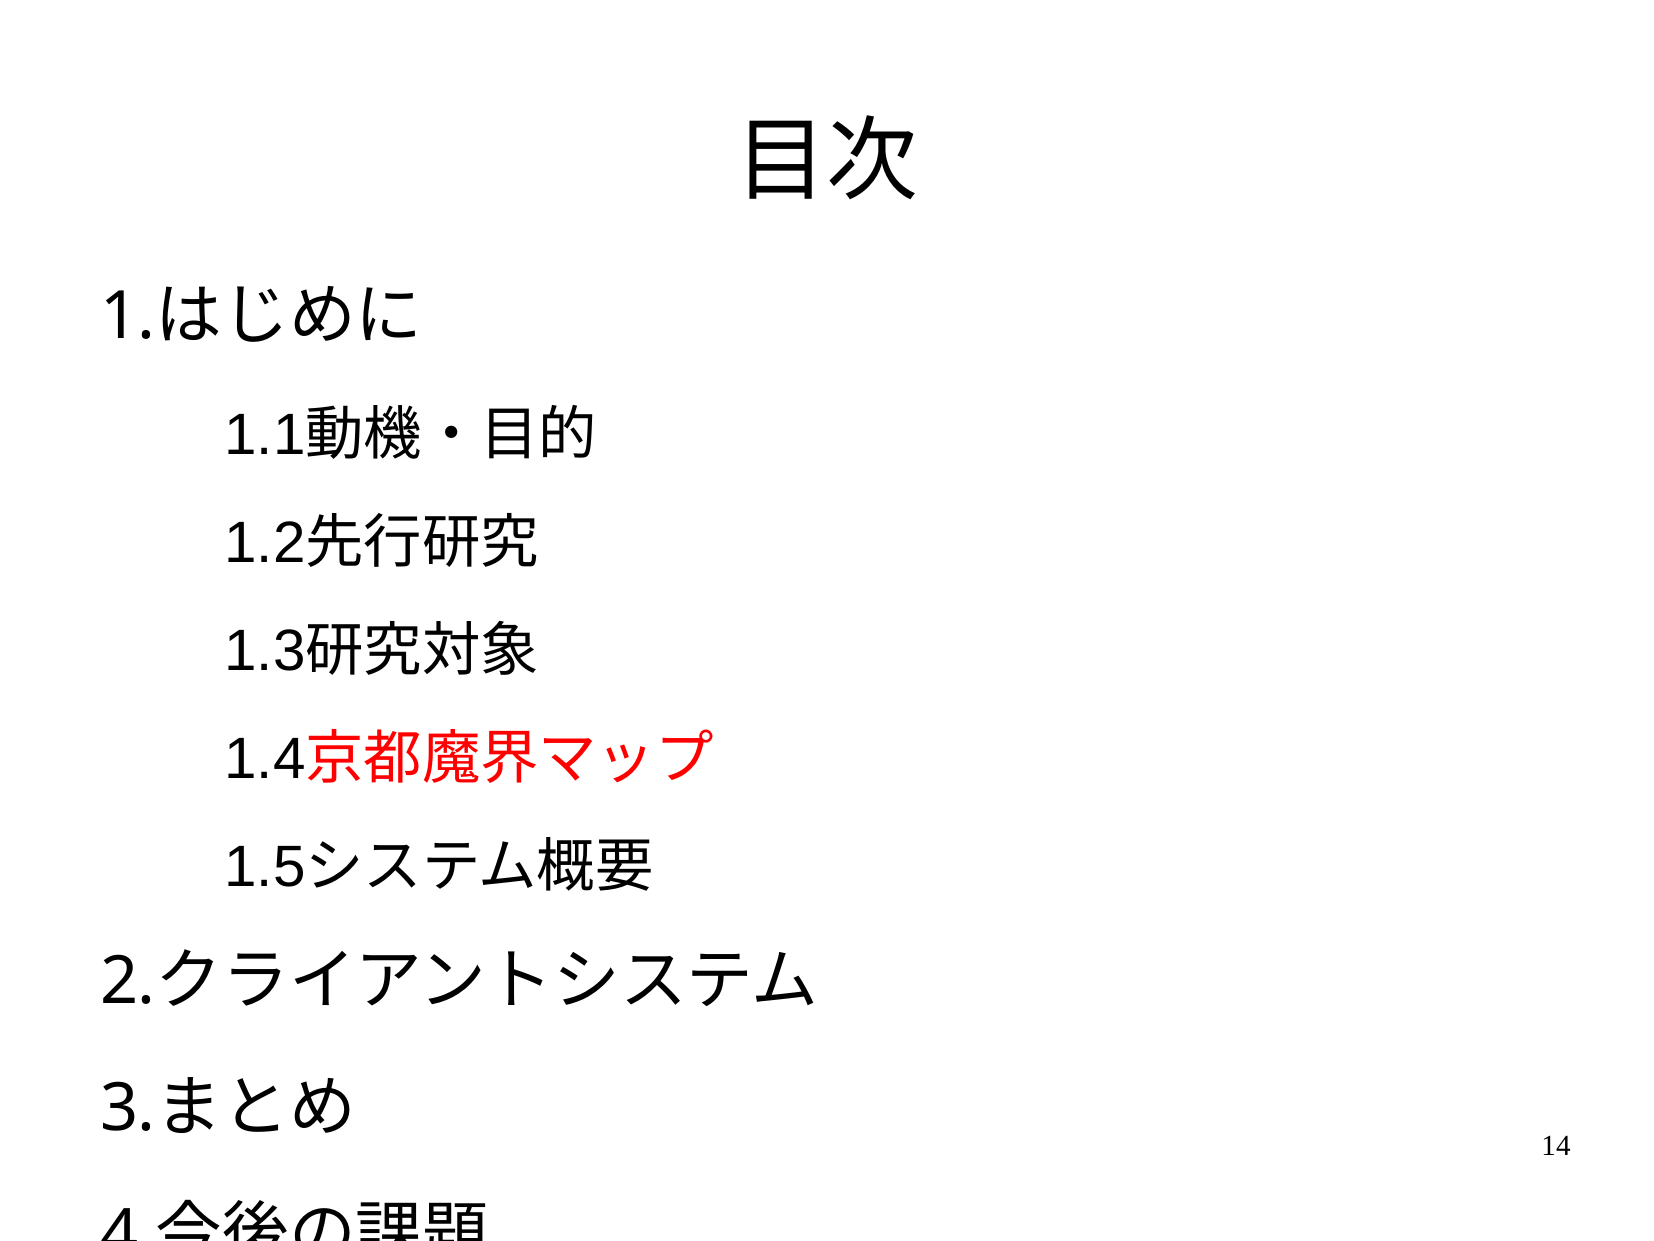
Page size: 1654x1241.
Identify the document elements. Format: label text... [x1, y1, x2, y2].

list はじめに 1.1動機・目的 1.2先行研究 1.3研究対象 1.4京都魔界マップ 1.5システム概要 クライアントシステム まとめ 今後の課題 [82, 260, 1571, 1065]
title 目次 [82, 49, 1571, 257]
